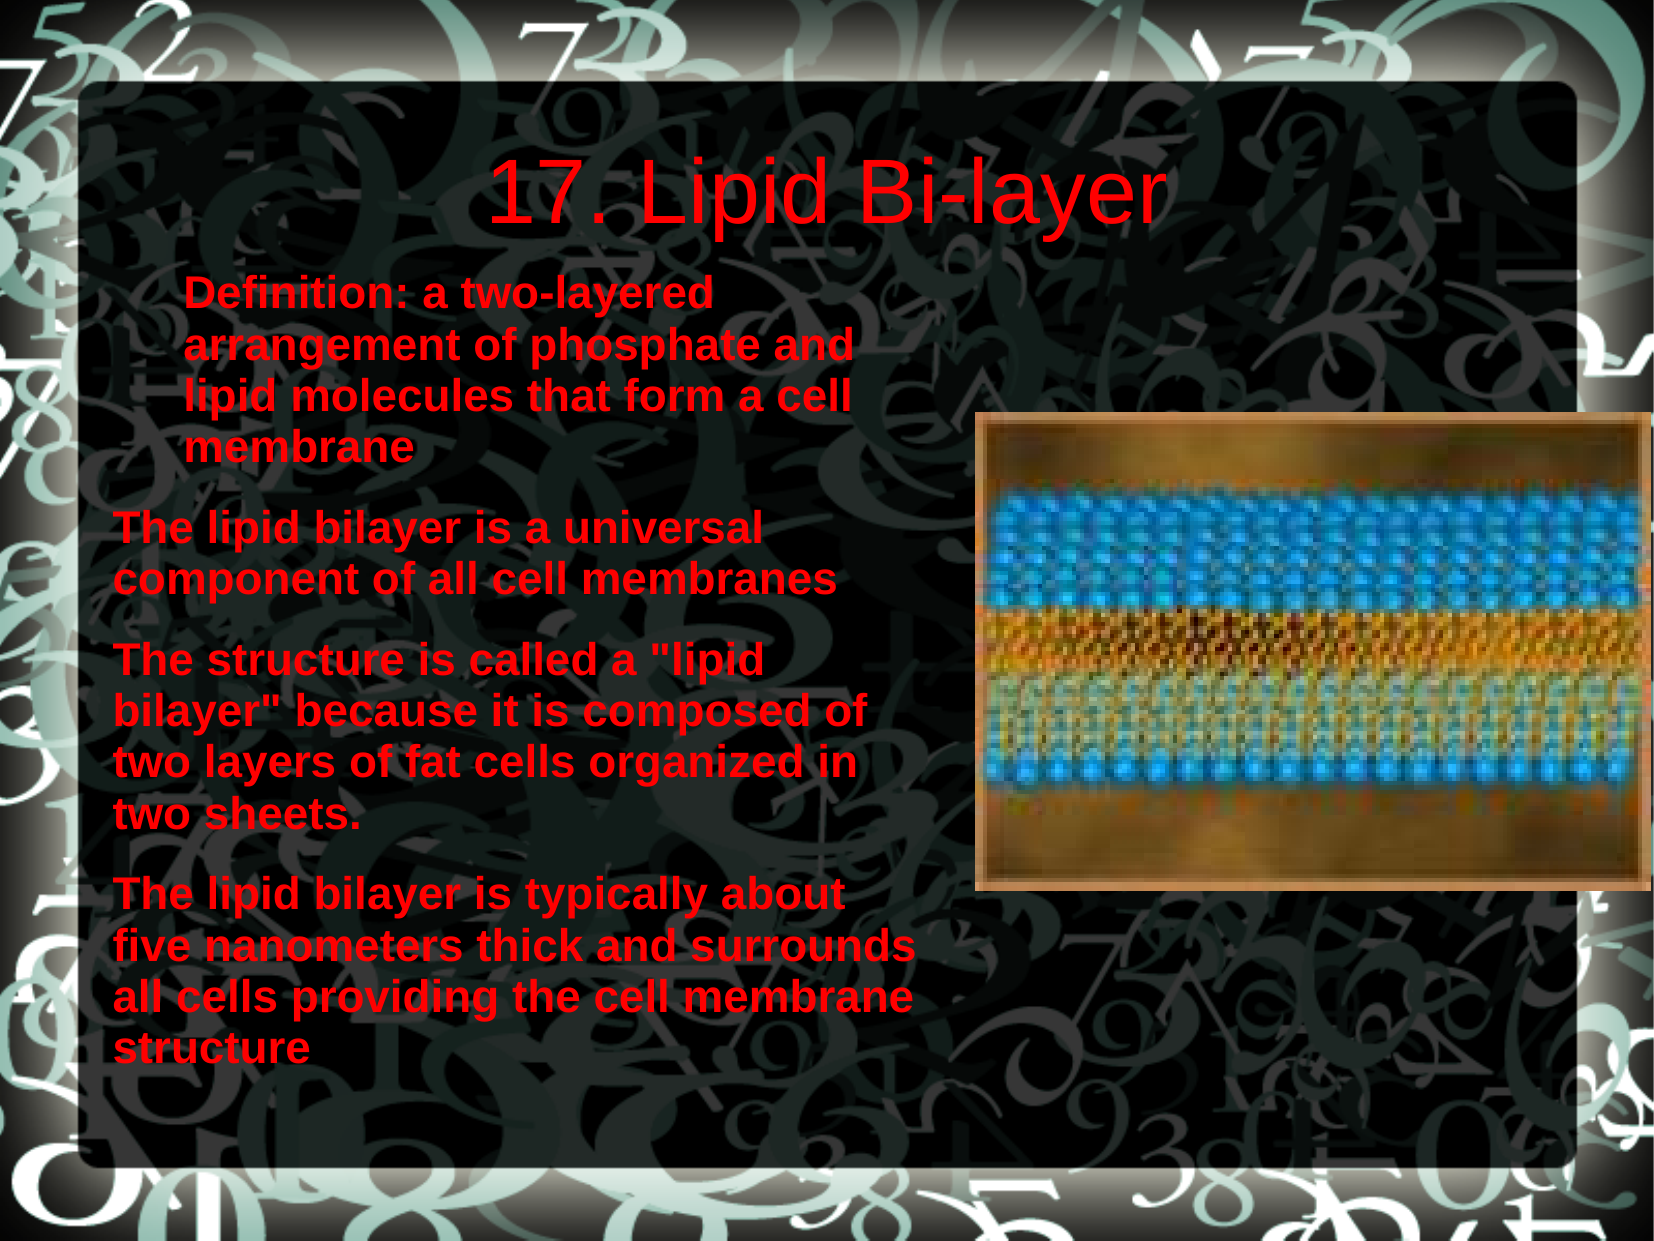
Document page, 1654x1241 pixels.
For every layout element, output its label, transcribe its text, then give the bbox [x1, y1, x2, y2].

picture [0, 0, 1654, 1241]
list Definition: a two-layered arrangement of phosphate and lipid molecules that form a cell membrane The lipid bilayer is a universal component of all cell membranes The structure is called a "lipid bilayer" because it is composed of two layers of fat cells organized in two sheets. The lipid bilayer is typically about five nanometers thick and surrounds all cells providing the cell membrane structure [112, 267, 938, 1088]
title 17. Lipid Bi-layer [82, 95, 1571, 289]
